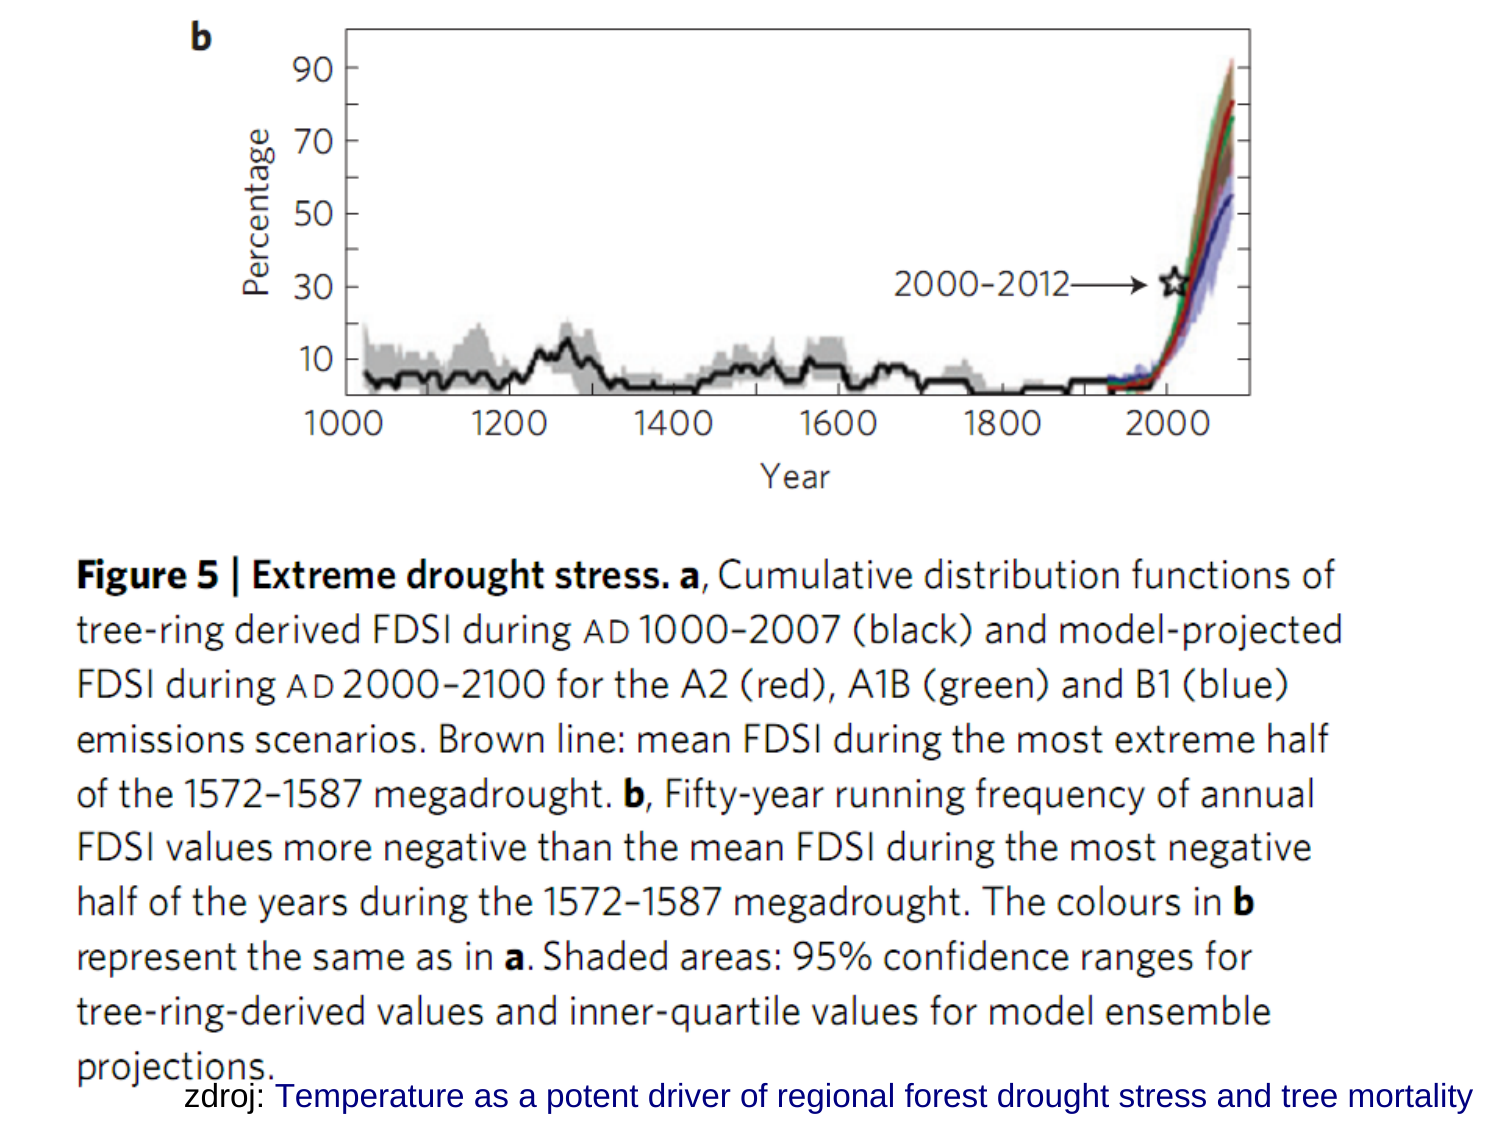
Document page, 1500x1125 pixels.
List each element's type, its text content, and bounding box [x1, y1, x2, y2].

title zdroj: Temperature as a potent driver of regional forest drought stress and tree mortality [153, 1068, 1500, 1125]
subtitle [75, 262, 1425, 1005]
picture [37, 0, 1447, 1089]
